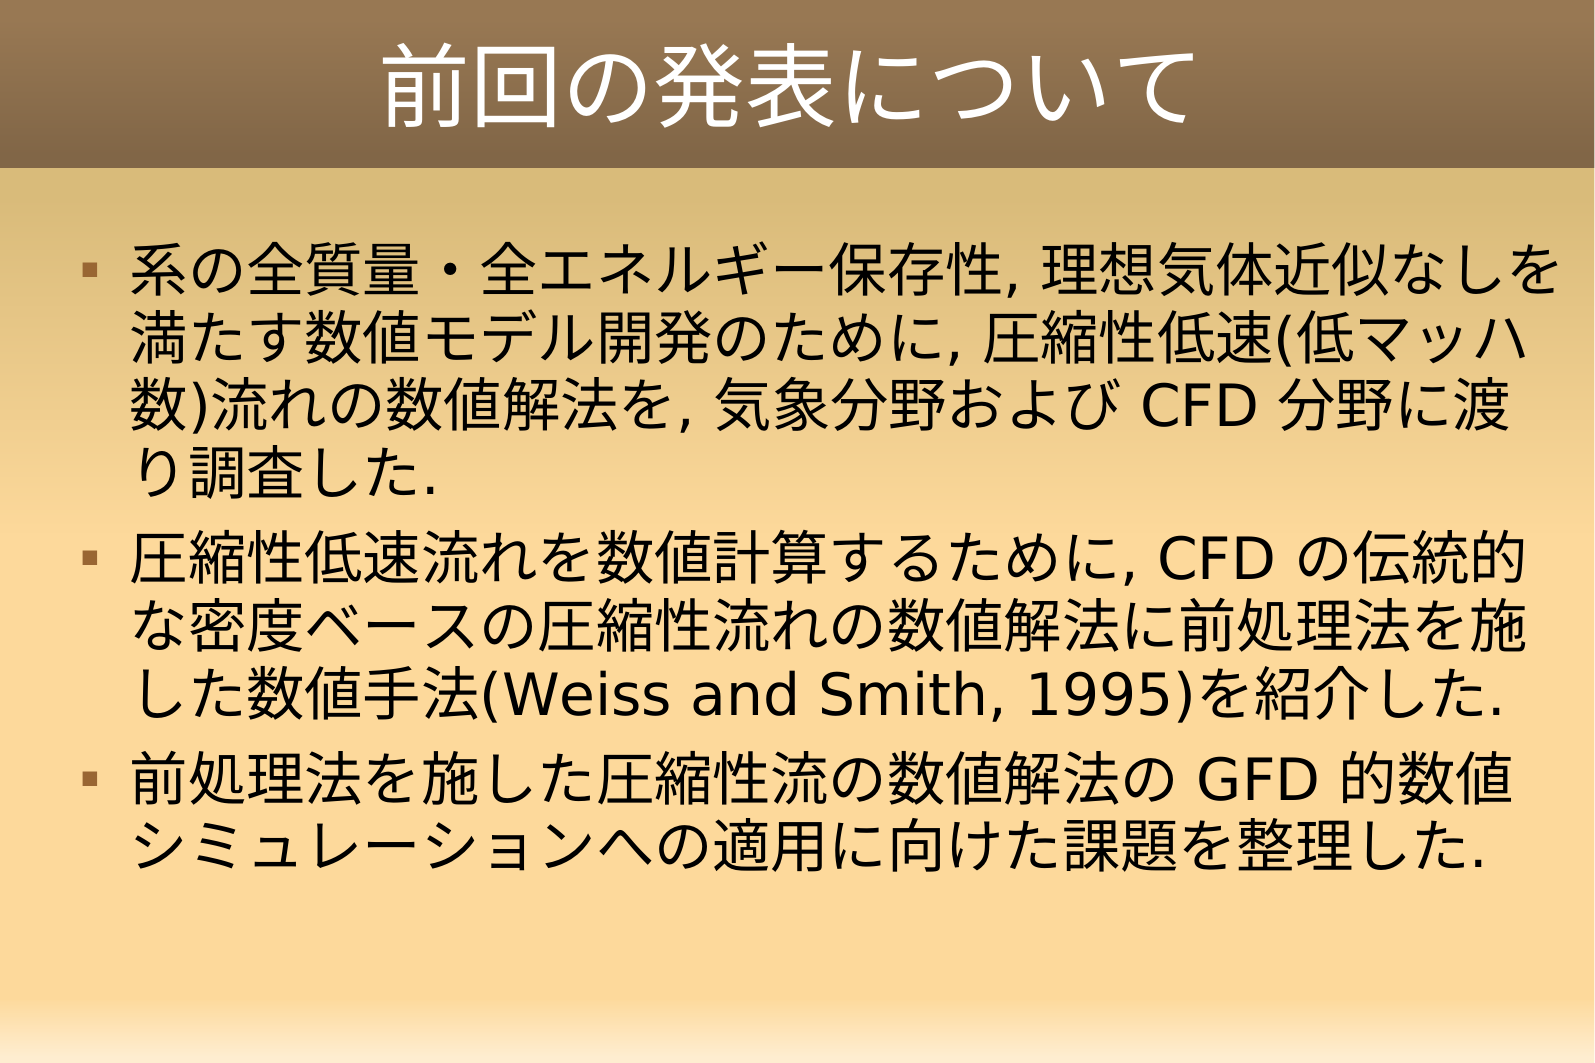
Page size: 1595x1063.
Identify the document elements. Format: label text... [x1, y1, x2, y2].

list 系の全質量・全エネルギー保存性, 理想気体近似なしを満たす数値モデル開発のために, 圧縮性低速(低マッハ数)流れの数値解法を, 気象分野および CFD 分野に渡り調査した. 圧縮性低速流れを数値計算するために, CFD の伝統的な密度ベースの圧縮性流れの数値解法に前処理法を施した数値手法(Weiss and Smith, 1995)を紹介した. 前処理法を施した圧縮性流の数値解法の GFD 的数値シミュレーションへの適用に向けた課題を整理した. [0, 237, 1565, 1043]
picture [0, 0, 1595, 1063]
title 前回の発表について [74, 0, 1510, 178]
